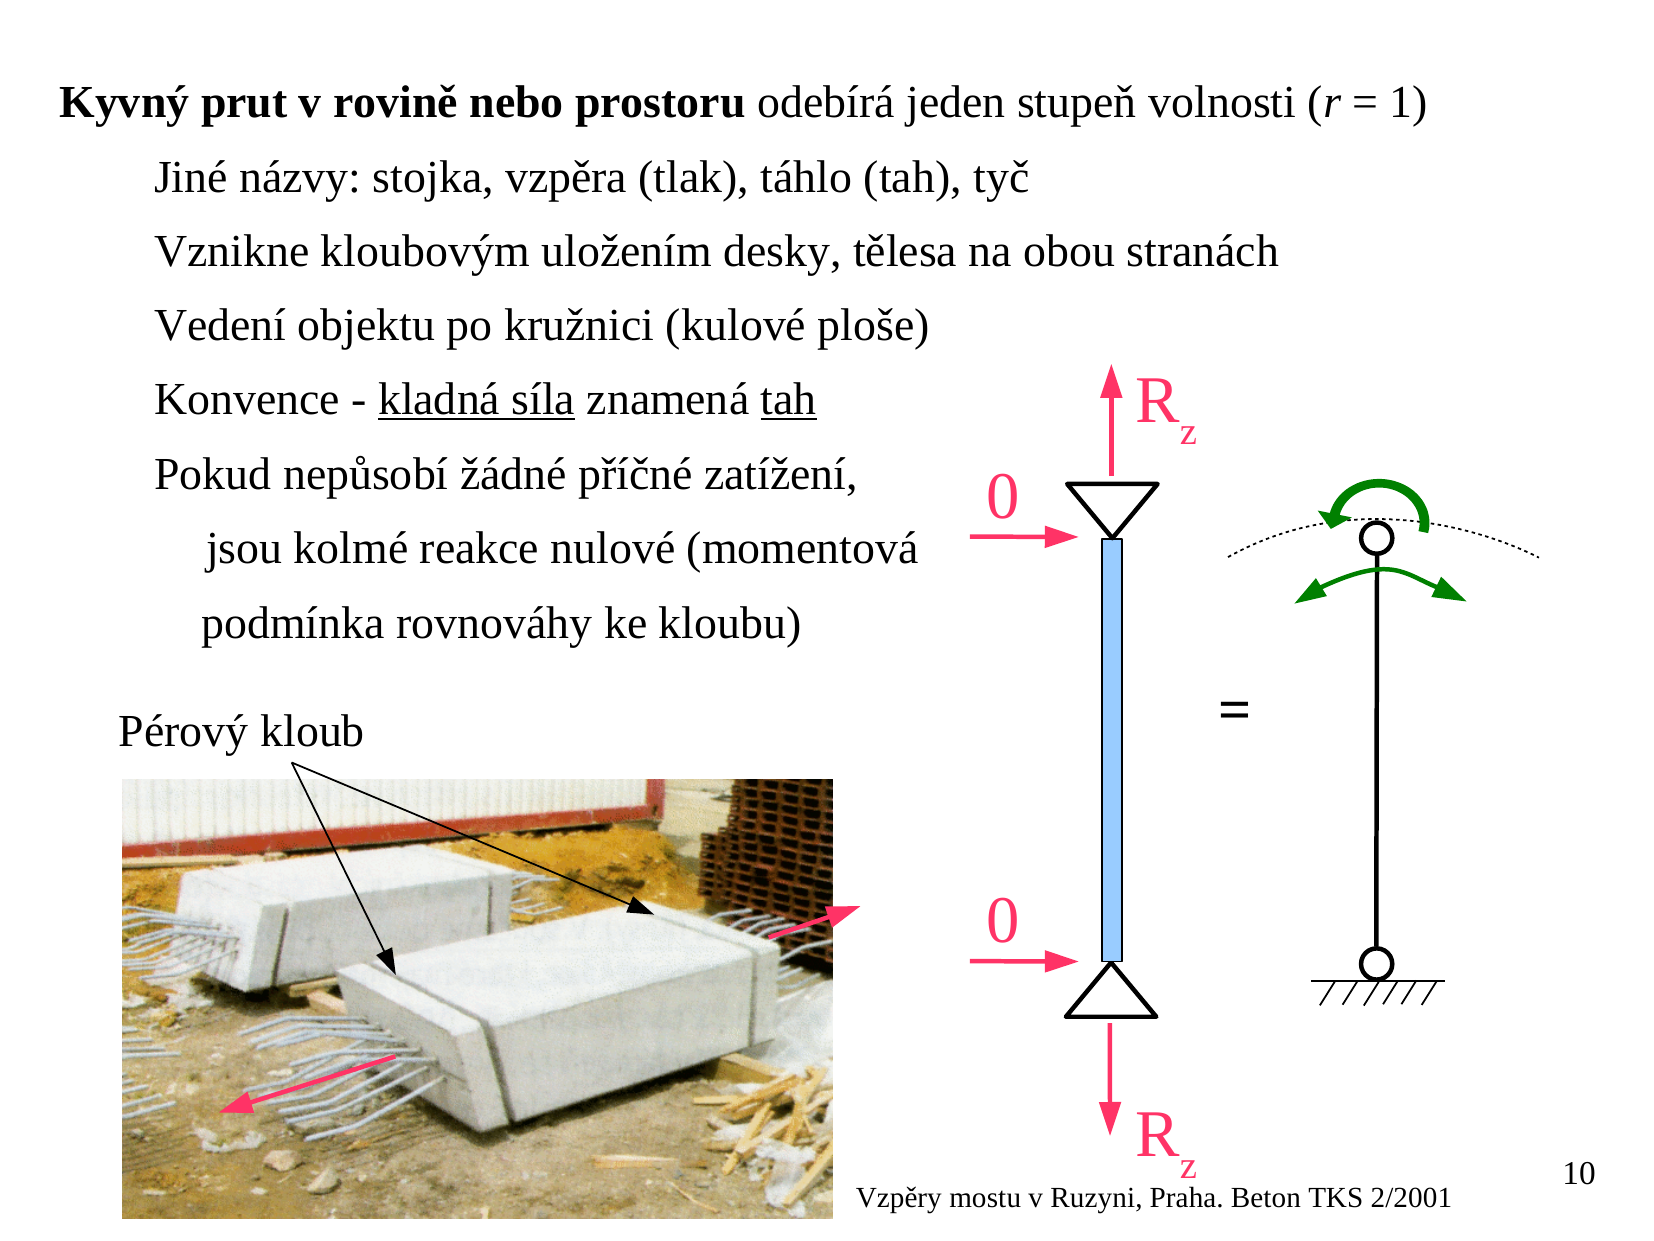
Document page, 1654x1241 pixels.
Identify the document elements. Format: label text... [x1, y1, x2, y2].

list Kyvný prut v rovině nebo prostoru odebírá jeden stupeň volnosti (r = 1) Jiné názvy: stojka, vzpěra (tlak), táhlo (tah), tyč Vznikne kloubovým uložením desky, tělesa na obou stranách Vedení objektu po kružnici (kulové ploše) Konvence - kladná síla znamená tah Pokud nepůsobí žádné příčné zatížení, jsou kolmé reakce nulové (momentová podmínka rovnováhy ke kloubu) [59, 76, 1548, 1075]
text_box [1102, 538, 1123, 962]
text_box Rz [1135, 1097, 1217, 1173]
text_box [1317, 478, 1430, 534]
text_box Vzpěry mostu v Ruzyni, Praha. Beton TKS 2/2001 [702, 1173, 1468, 1224]
text_box 0 [986, 883, 1068, 965]
picture [122, 779, 833, 1219]
text_box 0 [986, 458, 1068, 540]
text_box = [1203, 670, 1355, 762]
text_box Rz [1135, 362, 1217, 458]
text_box Pérový kloub [104, 697, 442, 769]
